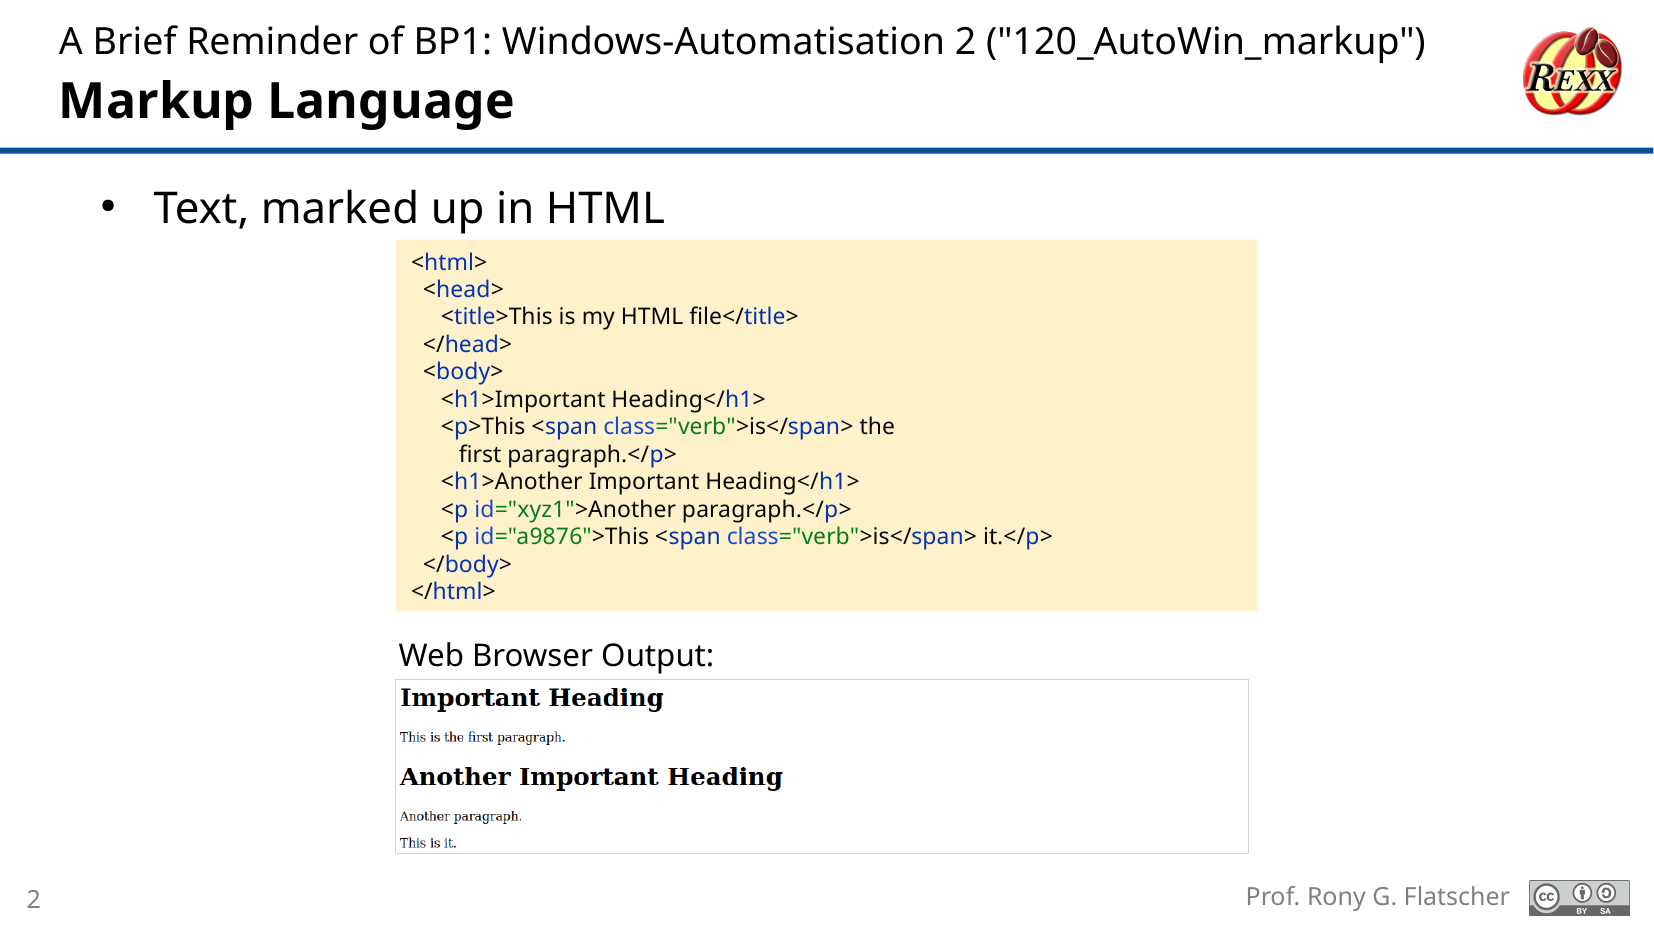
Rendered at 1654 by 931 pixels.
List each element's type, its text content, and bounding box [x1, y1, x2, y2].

text_box <html> <head> <title>This is my HTML file</title> </head> <body> <h1>Important Heading</h1> <p>This <span class="verb">is</span> the first paragraph.</p> <h1>Another Important Heading</h1> <p id="xyz1">Another paragraph.</p> <p id="a9876">This <span class="verb">is</span> it.</p> </body> </html> [396, 239, 1258, 612]
title A Brief Reminder of BP1: Windows-Automatisation 2 ("120_AutoWin_markup") Markup Language [0, 0, 1625, 148]
picture [395, 679, 1249, 854]
text_box Web Browser Output: [383, 626, 1564, 682]
list Text, marked up in HTML [82, 177, 1571, 857]
